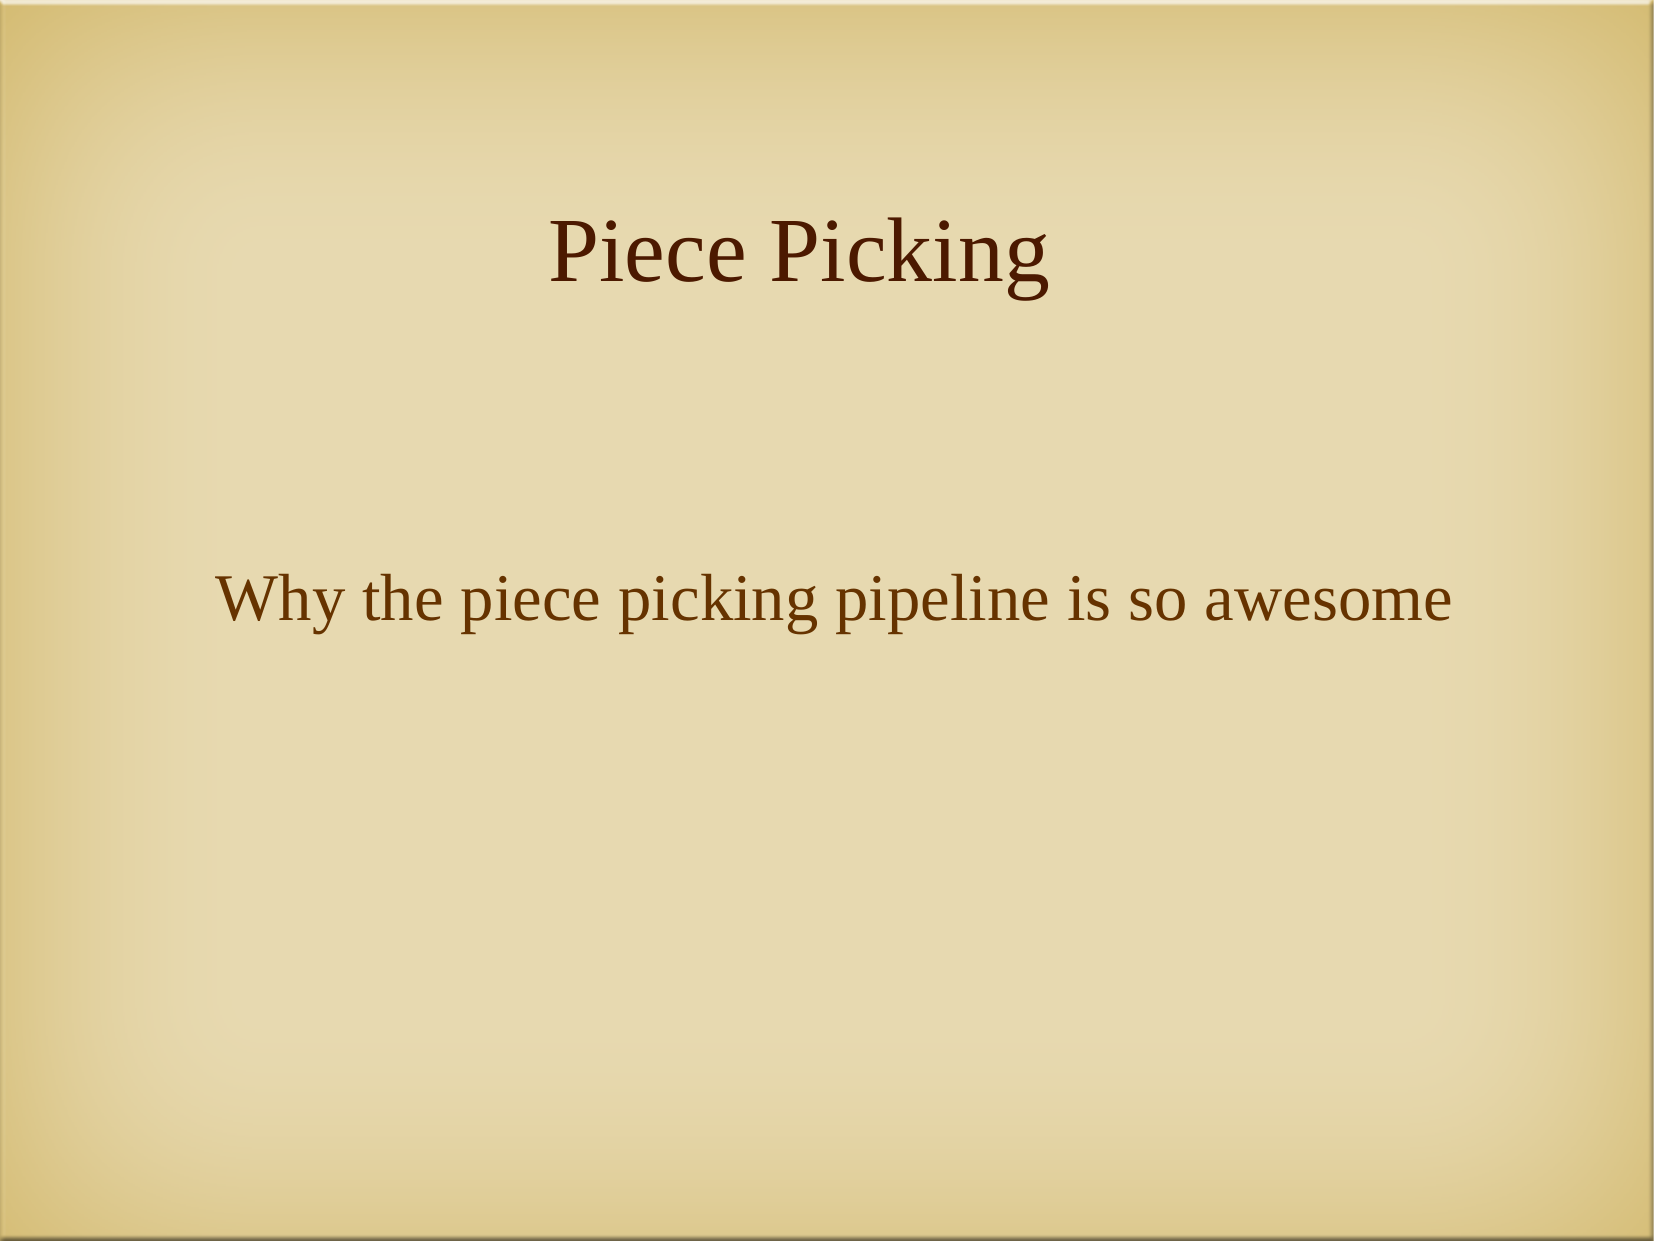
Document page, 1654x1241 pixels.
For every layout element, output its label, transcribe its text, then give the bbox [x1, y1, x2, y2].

title Piece Picking [93, 147, 1506, 355]
list Why the piece picking pipeline is so awesome [120, 560, 1533, 739]
picture [0, 0, 1654, 1241]
